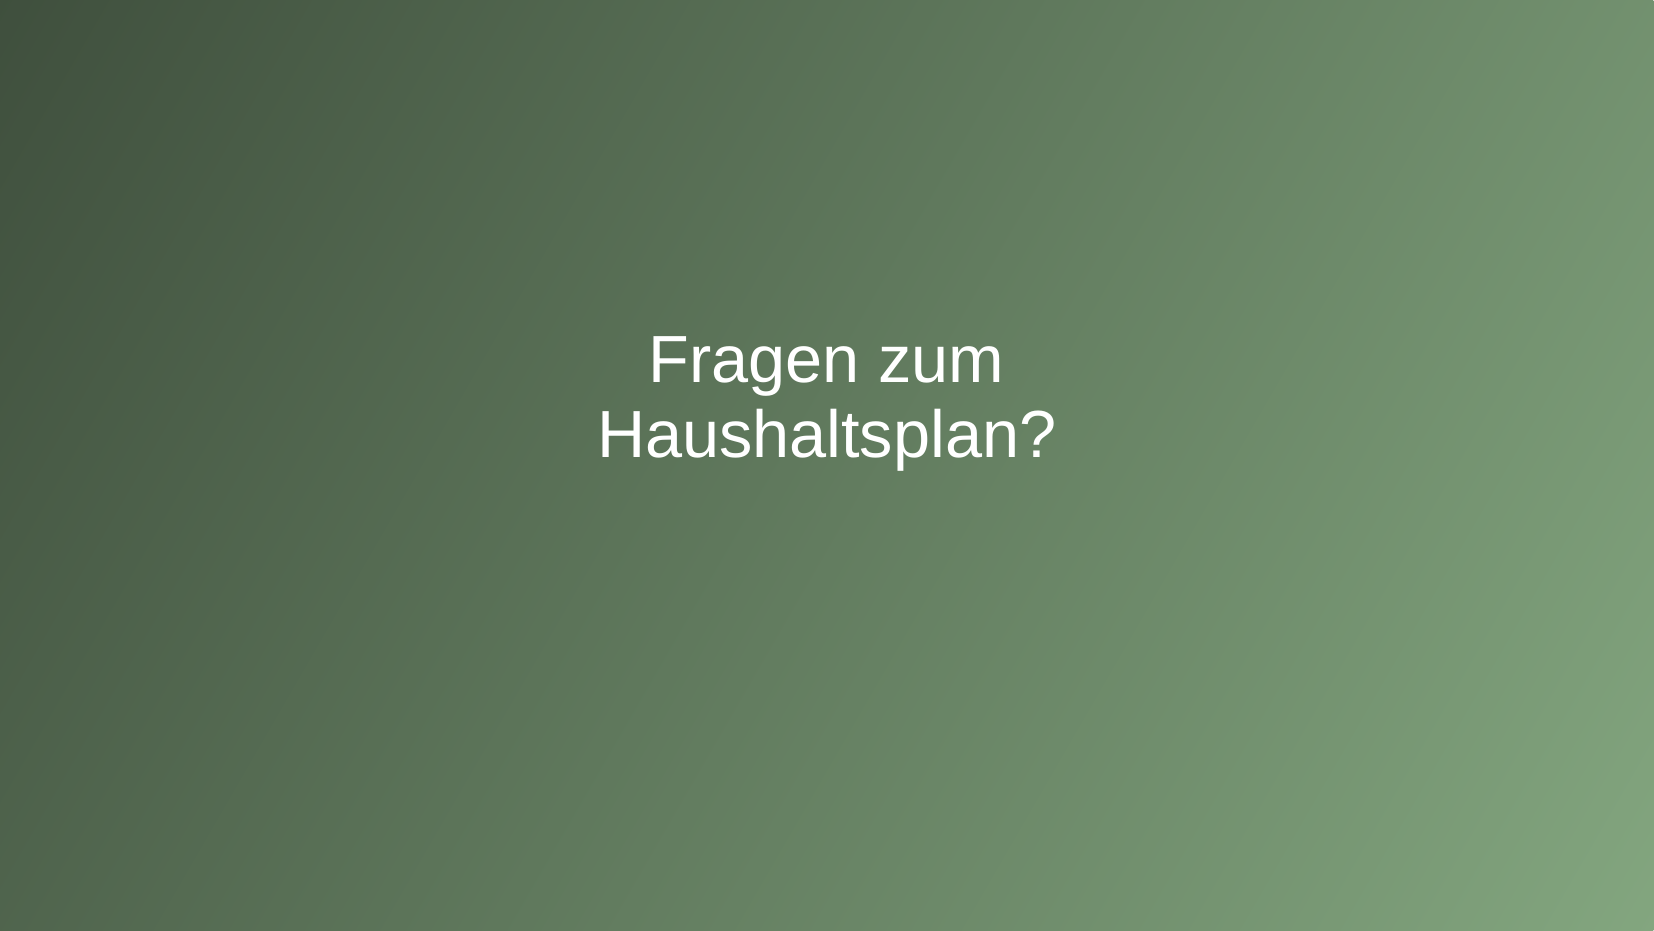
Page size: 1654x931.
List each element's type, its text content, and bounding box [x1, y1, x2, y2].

subtitle Fragen zum Haushaltsplan? [82, 37, 1571, 757]
